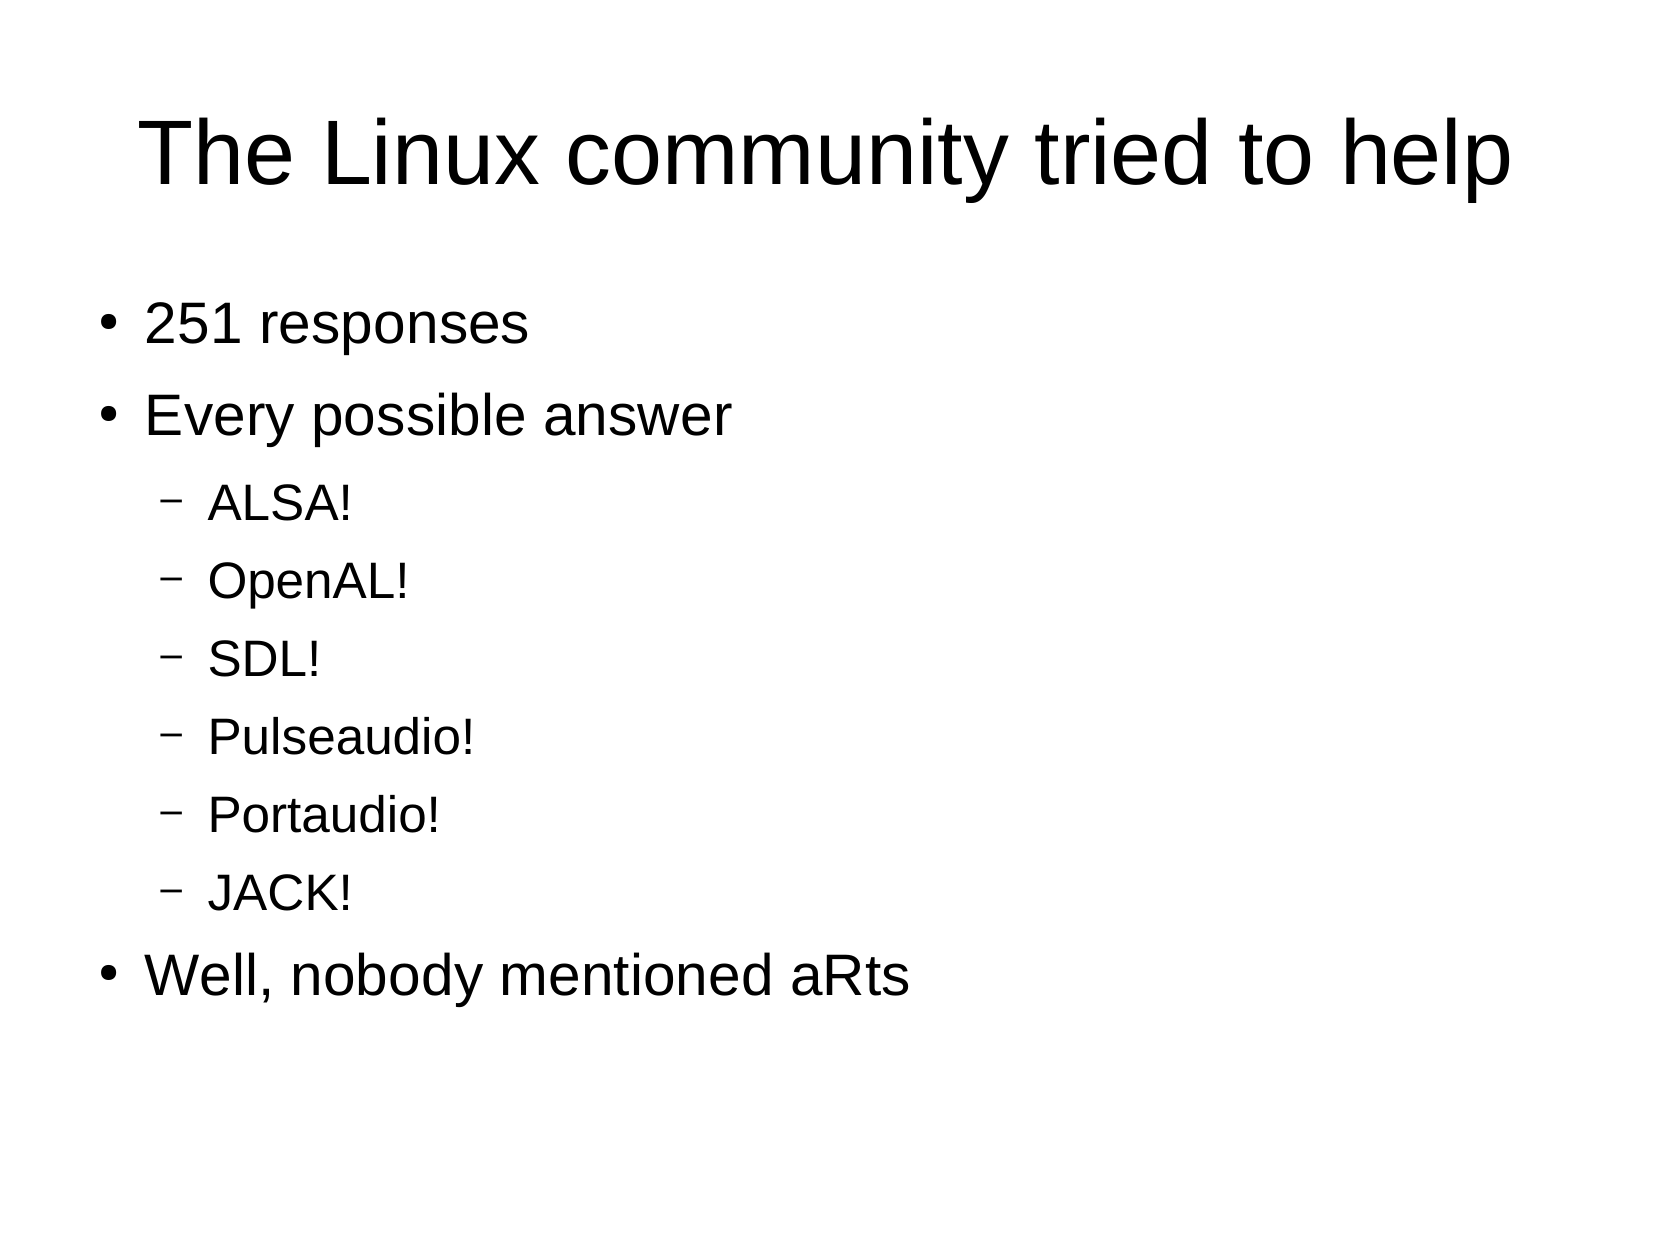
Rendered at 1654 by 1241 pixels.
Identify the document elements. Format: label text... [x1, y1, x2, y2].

list 251 responses Every possible answer ALSA! OpenAL! SDL! Pulseaudio! Portaudio! JACK! Well, nobody mentioned aRts [82, 290, 1538, 1010]
title The Linux community tried to help [82, 49, 1571, 257]
